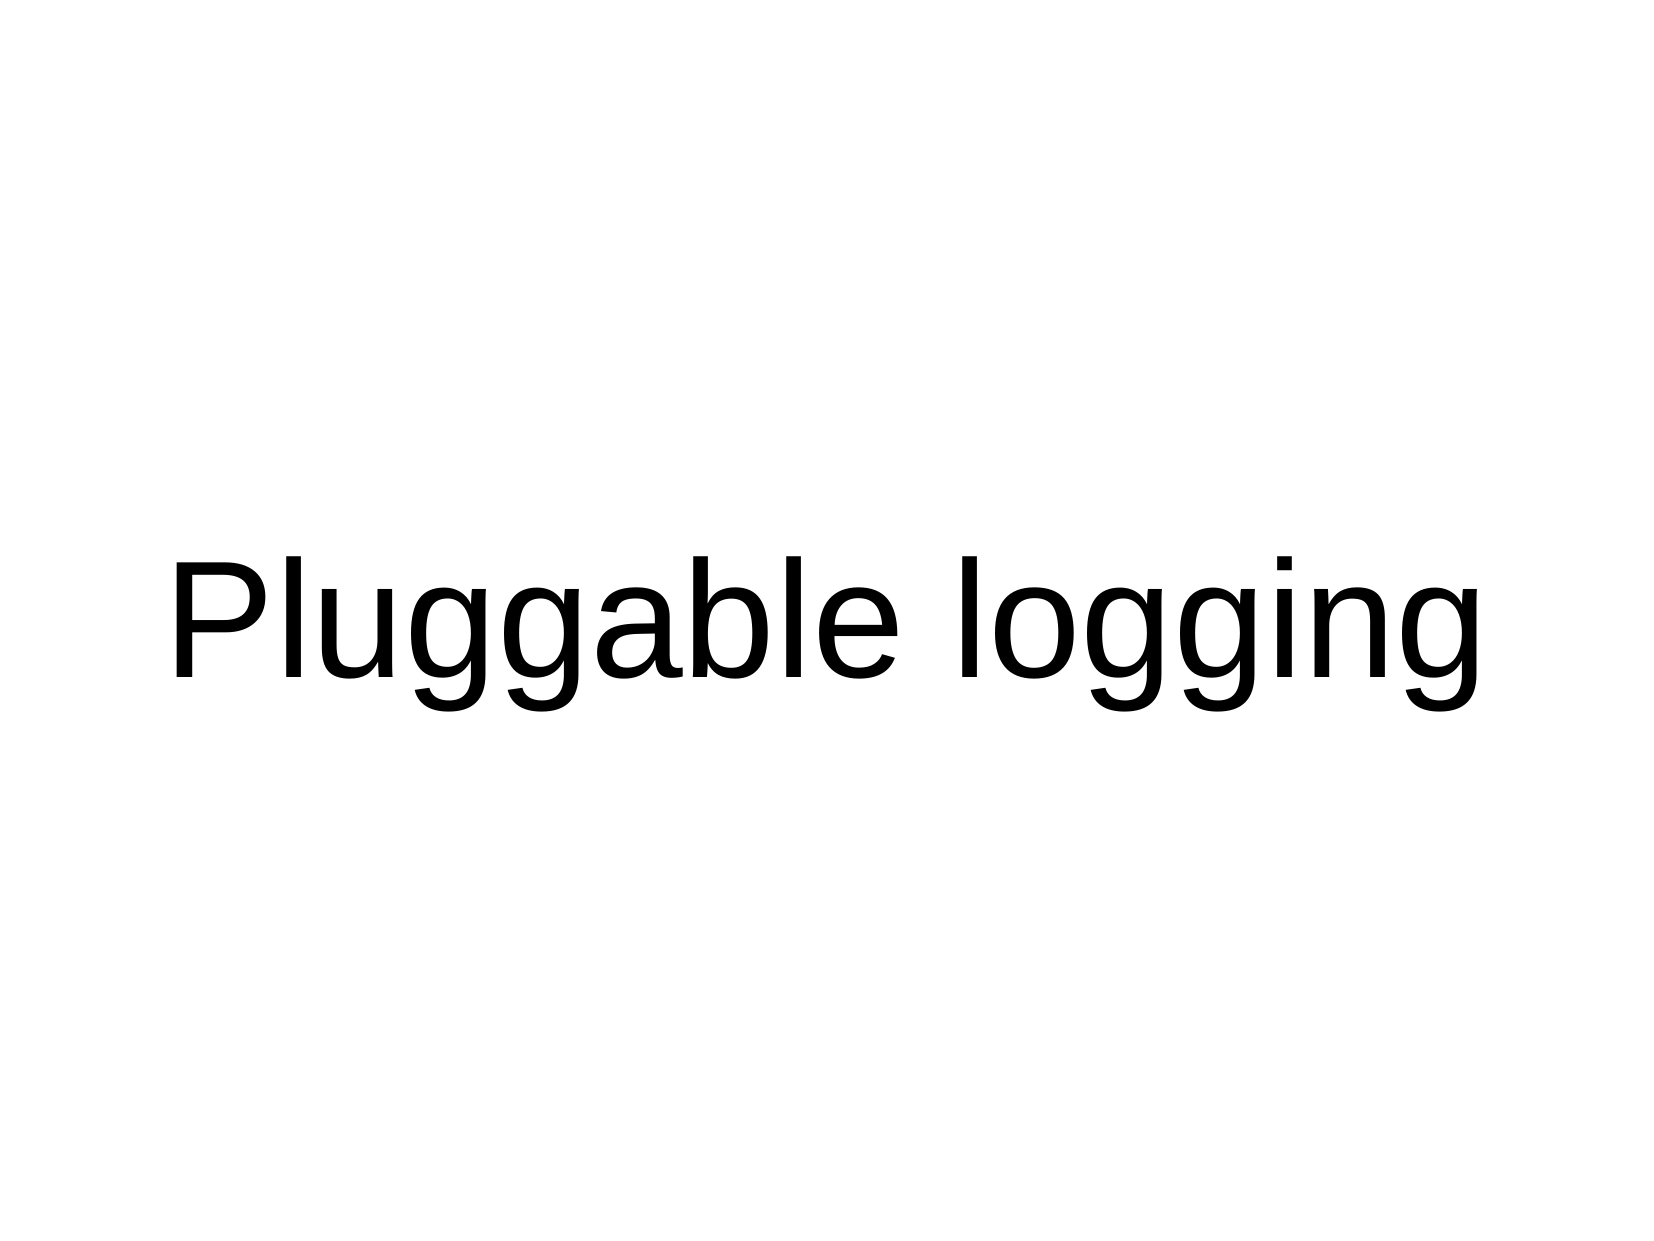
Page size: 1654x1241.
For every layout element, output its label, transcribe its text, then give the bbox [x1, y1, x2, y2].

title Pluggable logging [0, 516, 1654, 724]
